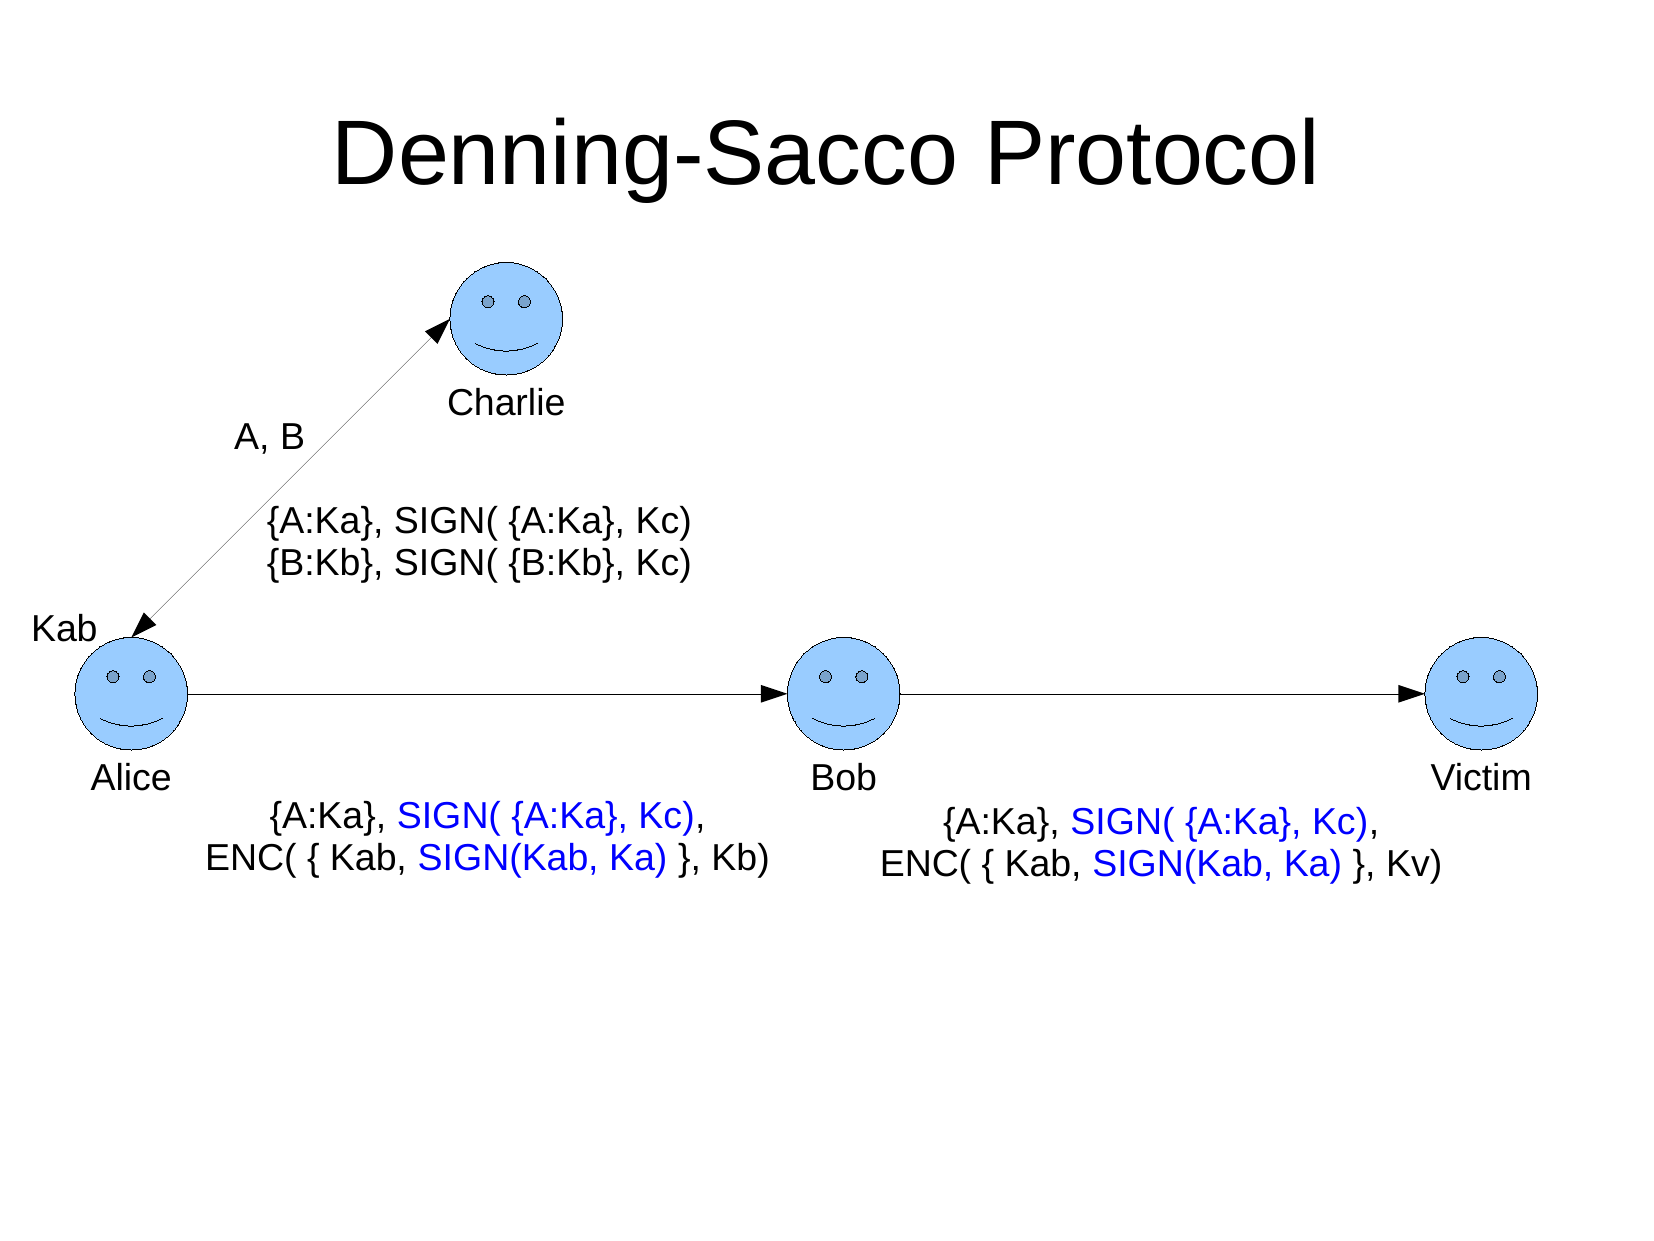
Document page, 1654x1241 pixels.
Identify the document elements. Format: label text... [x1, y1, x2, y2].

text_box {A:Ka}, SIGN( {A:Ka}, Kc), ENC( { Kab, SIGN(Kab, Ka) }, Kv) [861, 793, 1462, 892]
text_box Kab [16, 600, 113, 657]
text_box Victim [1424, 637, 1538, 751]
text_box Bob [787, 653, 901, 751]
text_box {A:Ka}, SIGN( {A:Ka}, Kc), ENC( { Kab, SIGN(Kab, Ka) }, Kb) [187, 787, 788, 887]
text_box [629, 595, 1037, 653]
title Denning-Sacco Protocol [82, 49, 1571, 257]
text_box Alice [74, 637, 188, 751]
text_box Charlie [449, 262, 563, 376]
